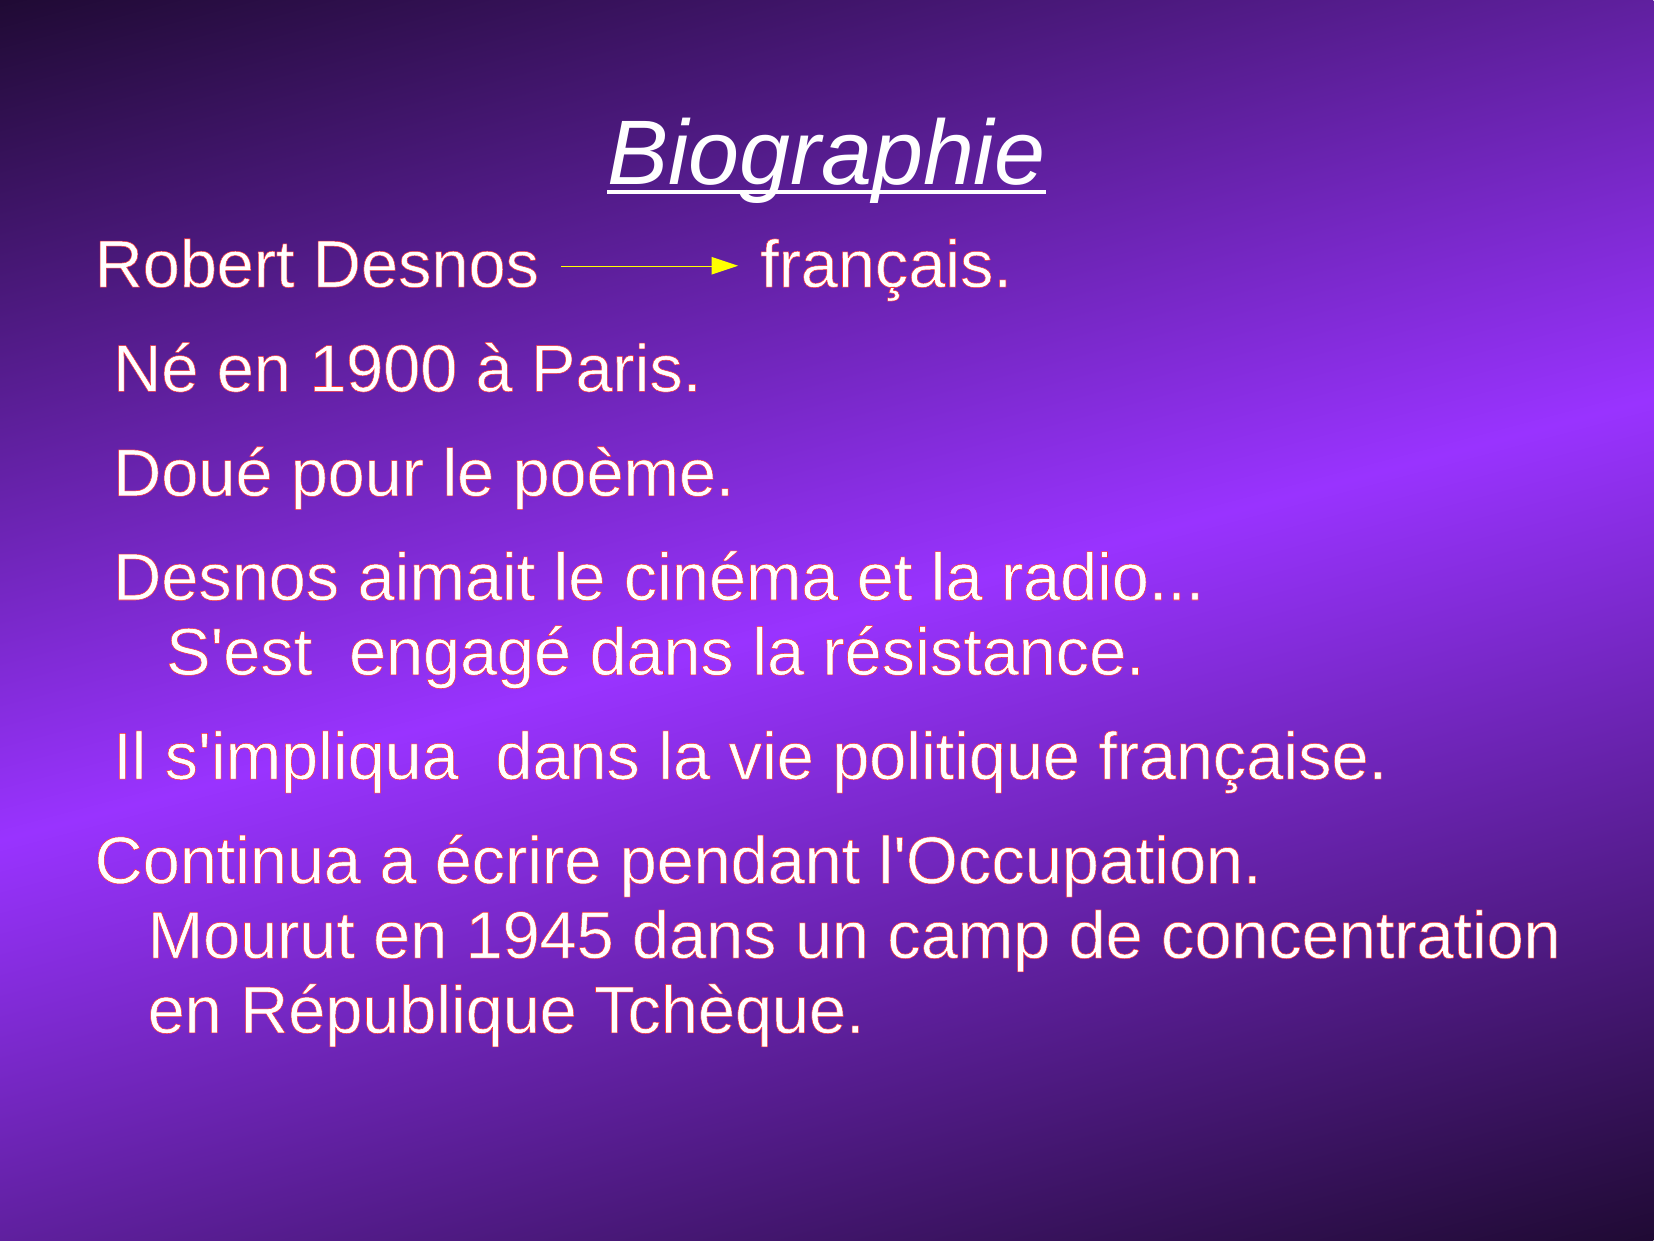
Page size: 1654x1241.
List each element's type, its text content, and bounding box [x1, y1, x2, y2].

list Robert Desnos français. Né en 1900 à Paris. Doué pour le poème. Desnos aimait le cinéma et la radio... S'est engagé dans la résistance. Il s'impliqua dans la vie politique française. Continua a écrire pendant l'Occupation. Mourut en 1945 dans un camp de concentration en République Tchèque. [76, 226, 1565, 1145]
title Biographie [82, 49, 1571, 257]
